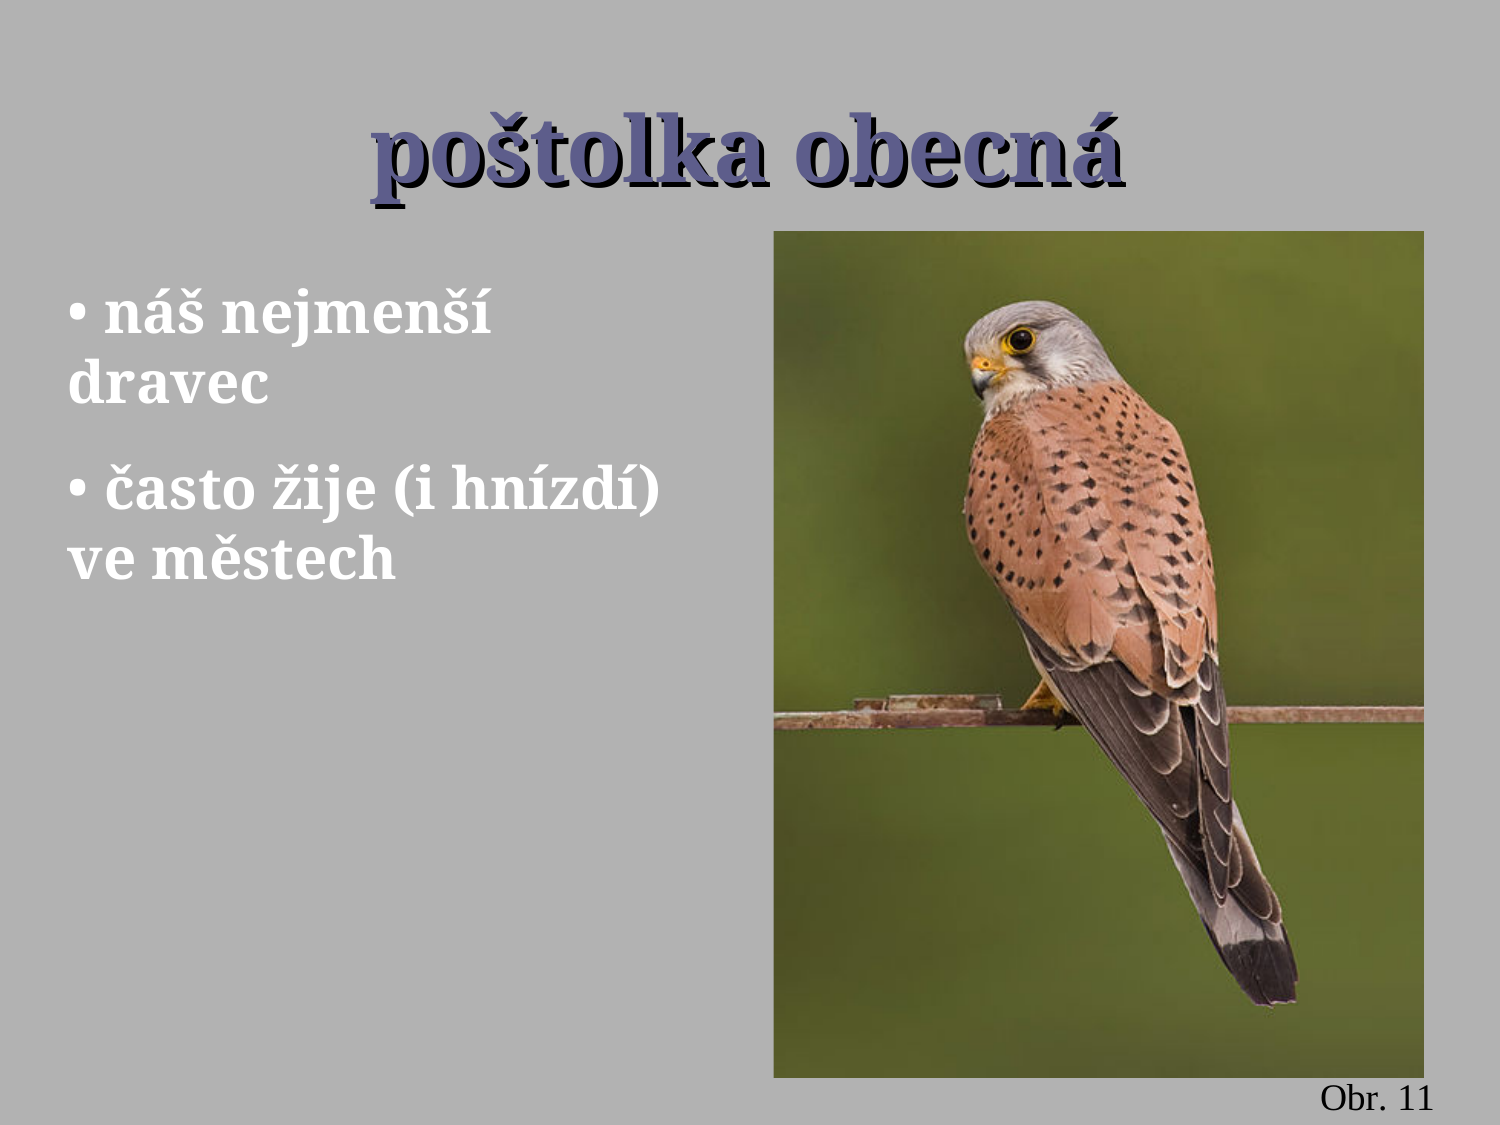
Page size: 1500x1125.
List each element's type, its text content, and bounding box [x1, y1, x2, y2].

text_box náš nejmenší dravec často žije (i hnízdí) ve městech [53, 267, 715, 599]
title poštolka obecná [49, 37, 1446, 255]
text_box Obr. 11 [1305, 1064, 1500, 1125]
picture [773, 231, 1424, 1078]
